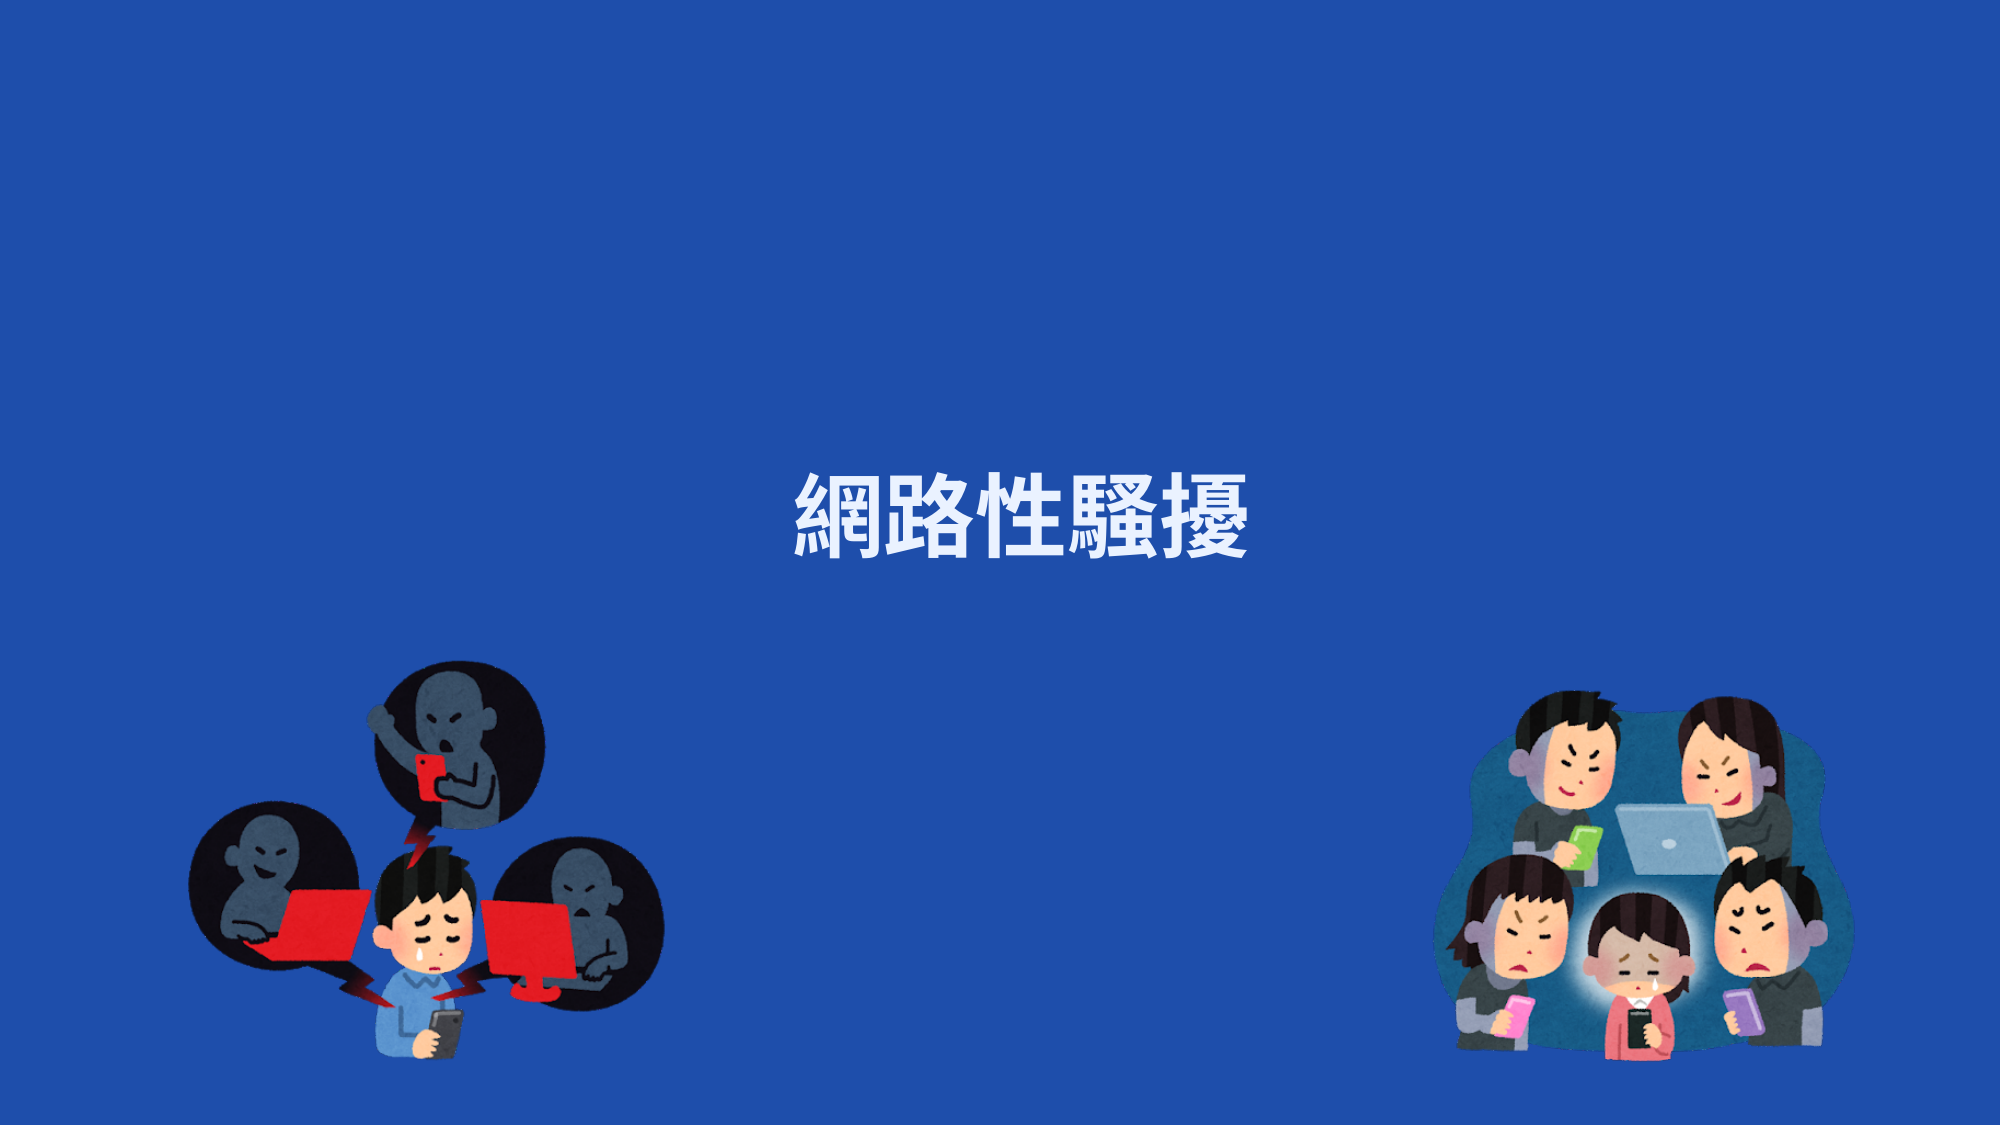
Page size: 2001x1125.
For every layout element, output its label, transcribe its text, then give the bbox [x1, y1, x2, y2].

picture [1425, 671, 1863, 1079]
picture [175, 629, 668, 1092]
title 網路性騷擾 [159, 412, 1885, 630]
